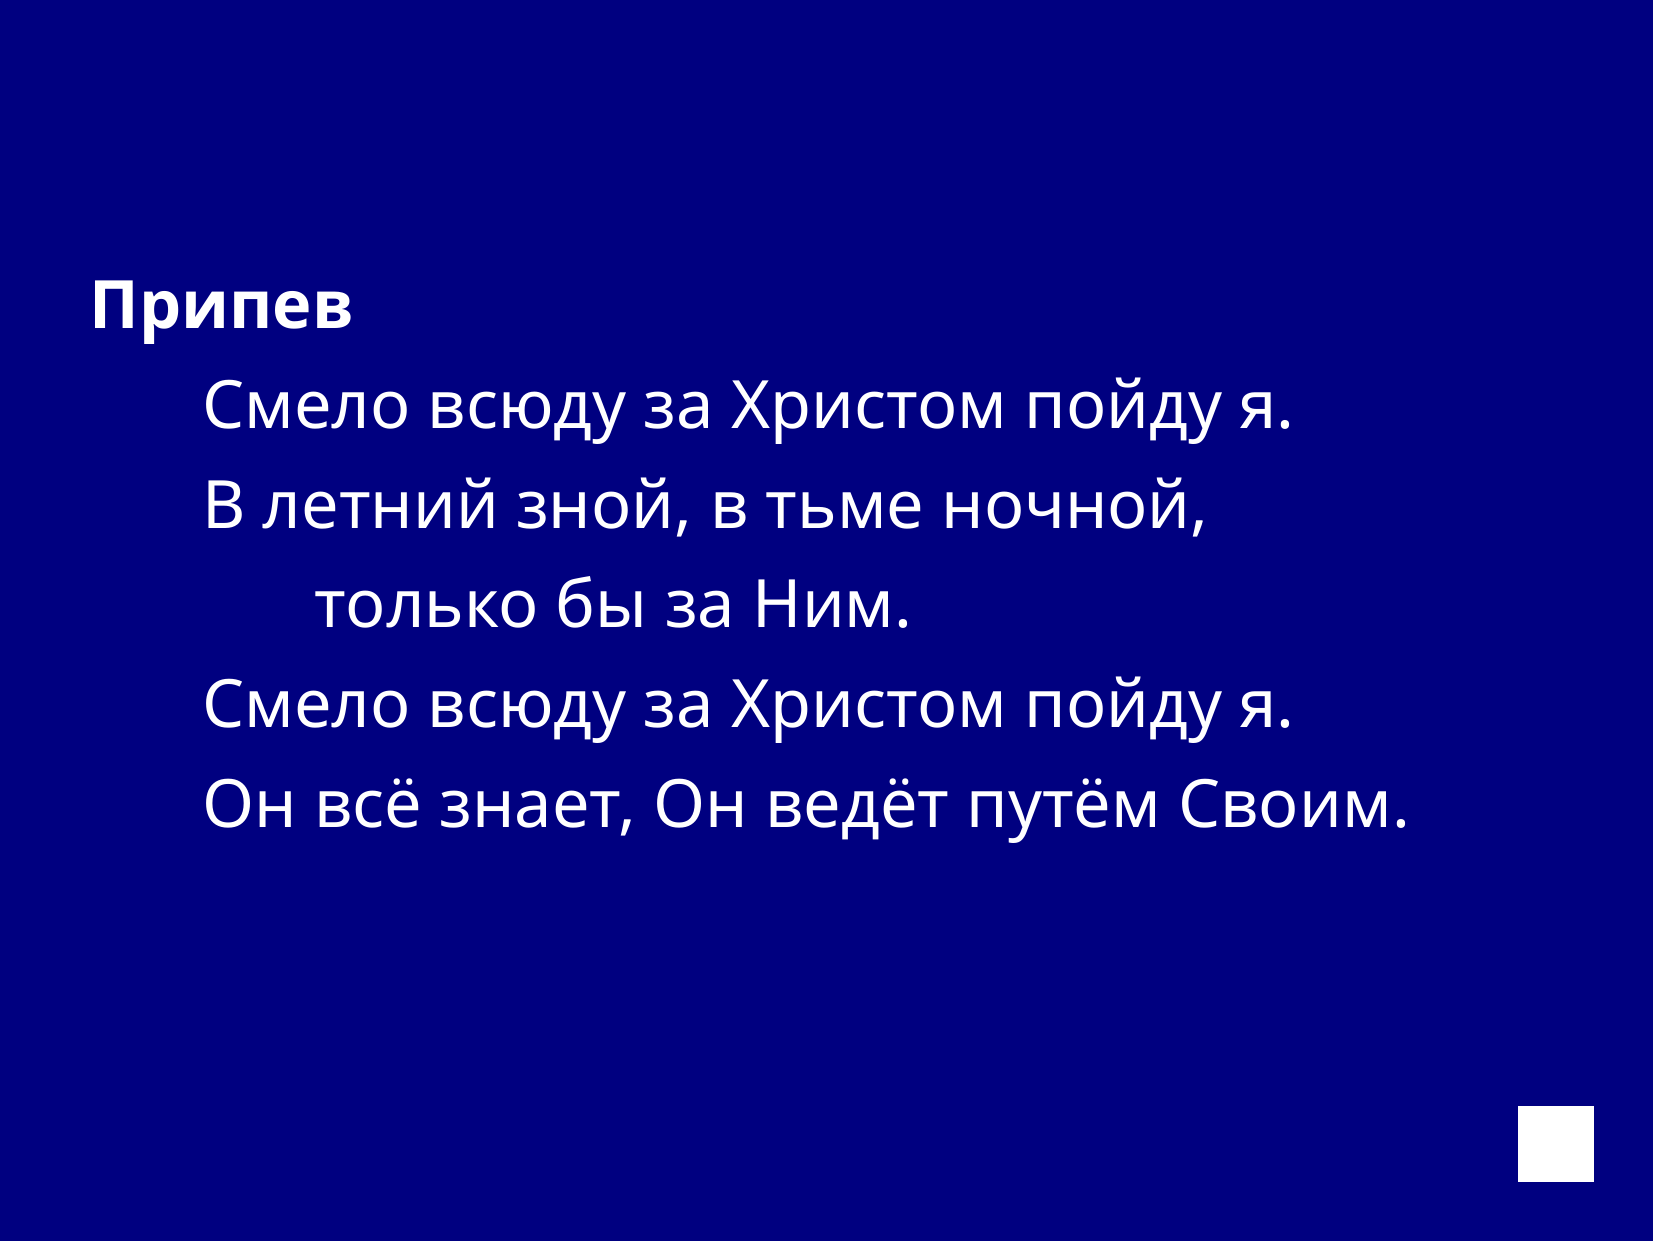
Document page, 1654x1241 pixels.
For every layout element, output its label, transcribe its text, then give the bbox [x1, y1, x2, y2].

text_box [1518, 1106, 1594, 1182]
text_box Припев Смело всюду за Христом пойду я. В летний зной, в тьме ночной, только бы за Ним. Смело всюду за Христом пойду я. Он всё знает, Он ведёт путём Своим. [75, 150, 1576, 1163]
